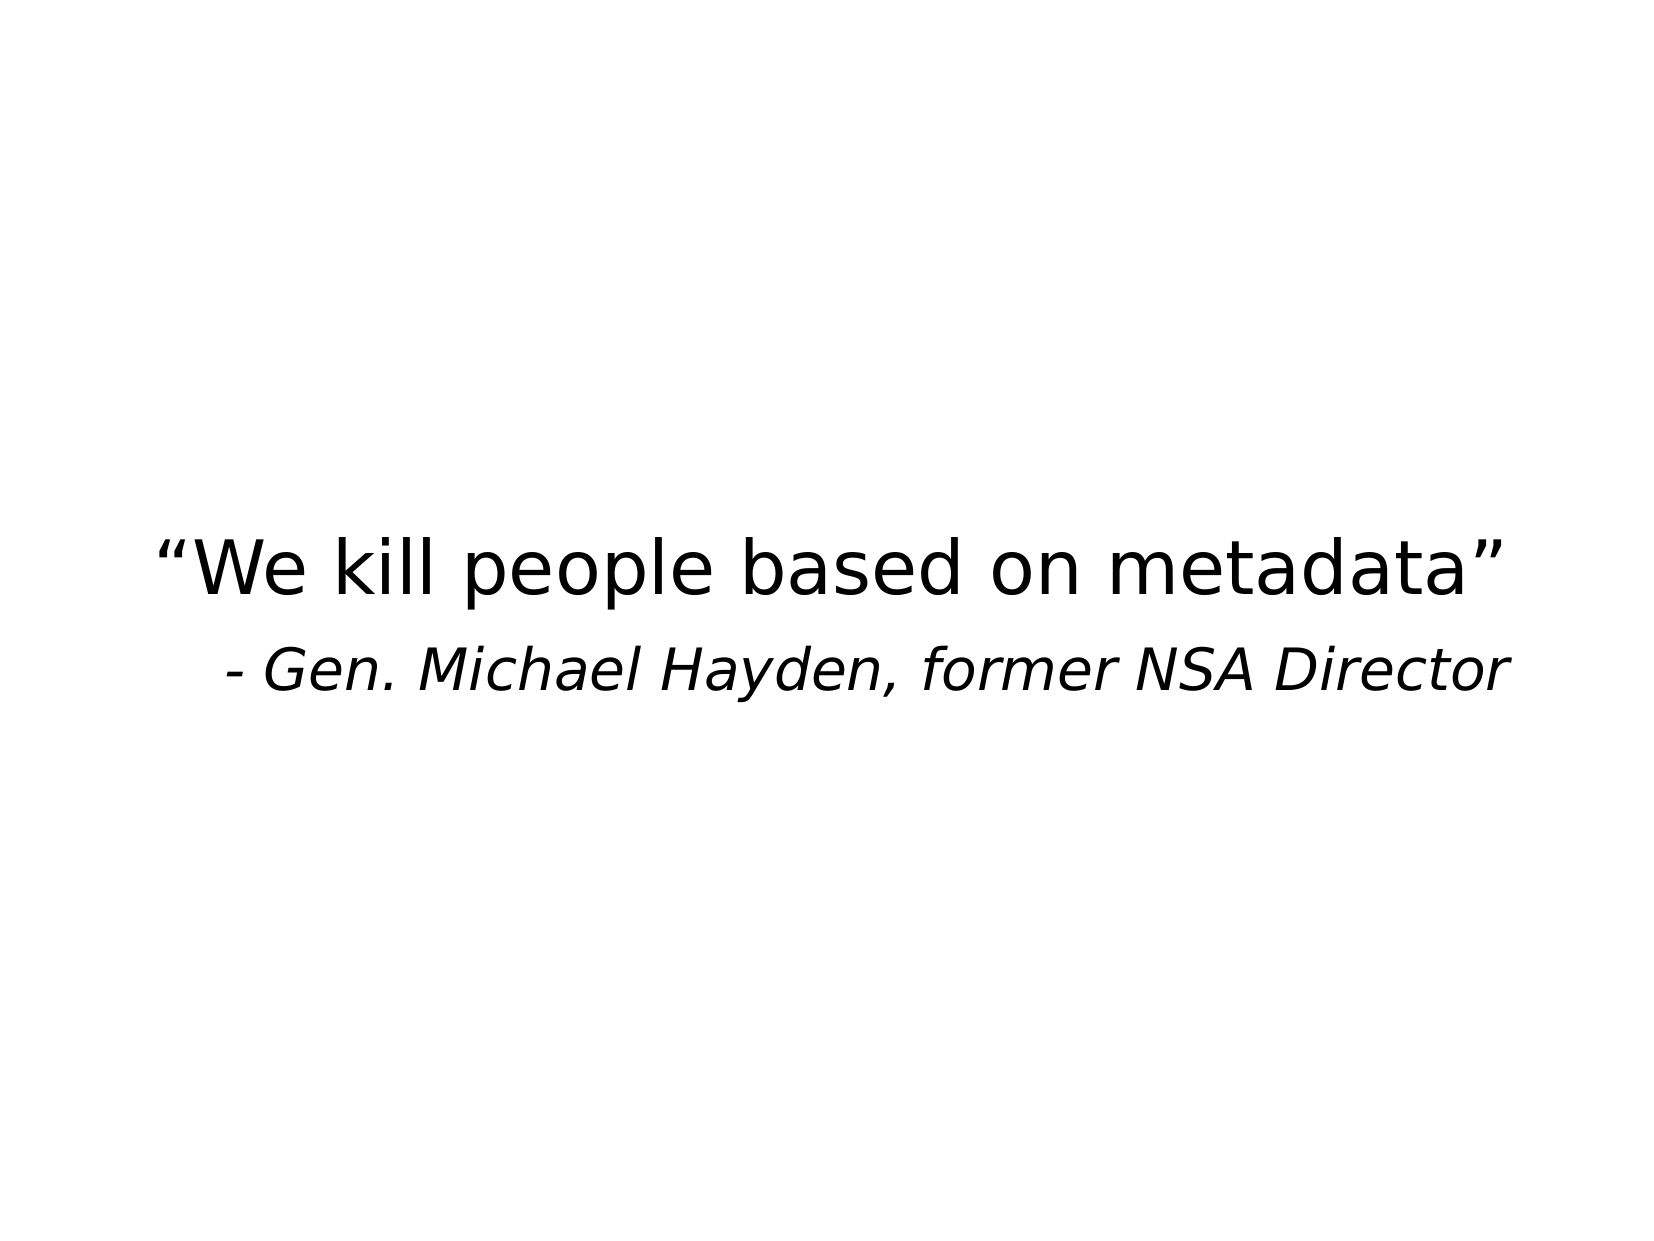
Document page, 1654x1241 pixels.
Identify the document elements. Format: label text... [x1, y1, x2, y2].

list “We kill people based on metadata” - Gen. Michael Hayden, former NSA Director [82, 525, 1571, 715]
